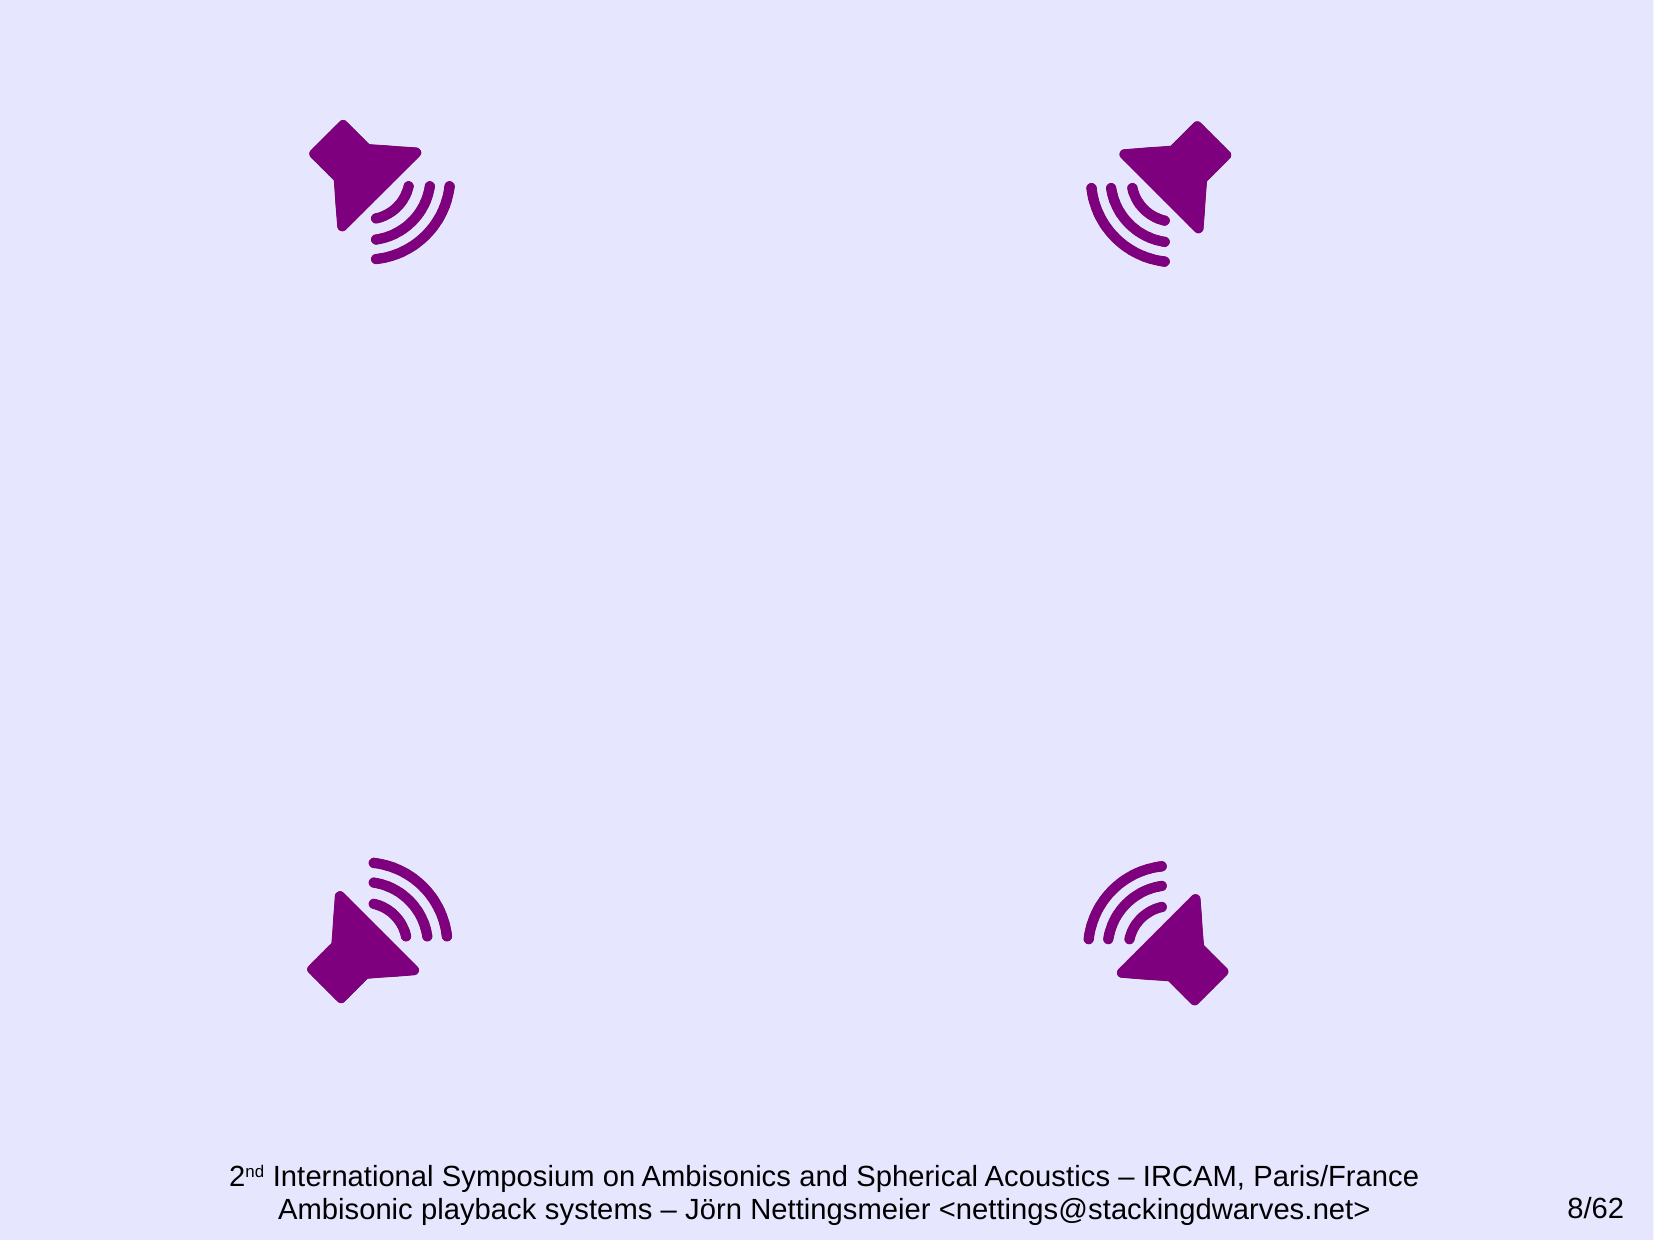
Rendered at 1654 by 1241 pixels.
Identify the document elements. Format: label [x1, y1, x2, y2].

picture [1050, 75, 1276, 300]
picture [1050, 825, 1275, 1051]
picture [262, 75, 488, 301]
subtitle [37, 49, 1613, 1109]
picture [262, 825, 488, 1050]
